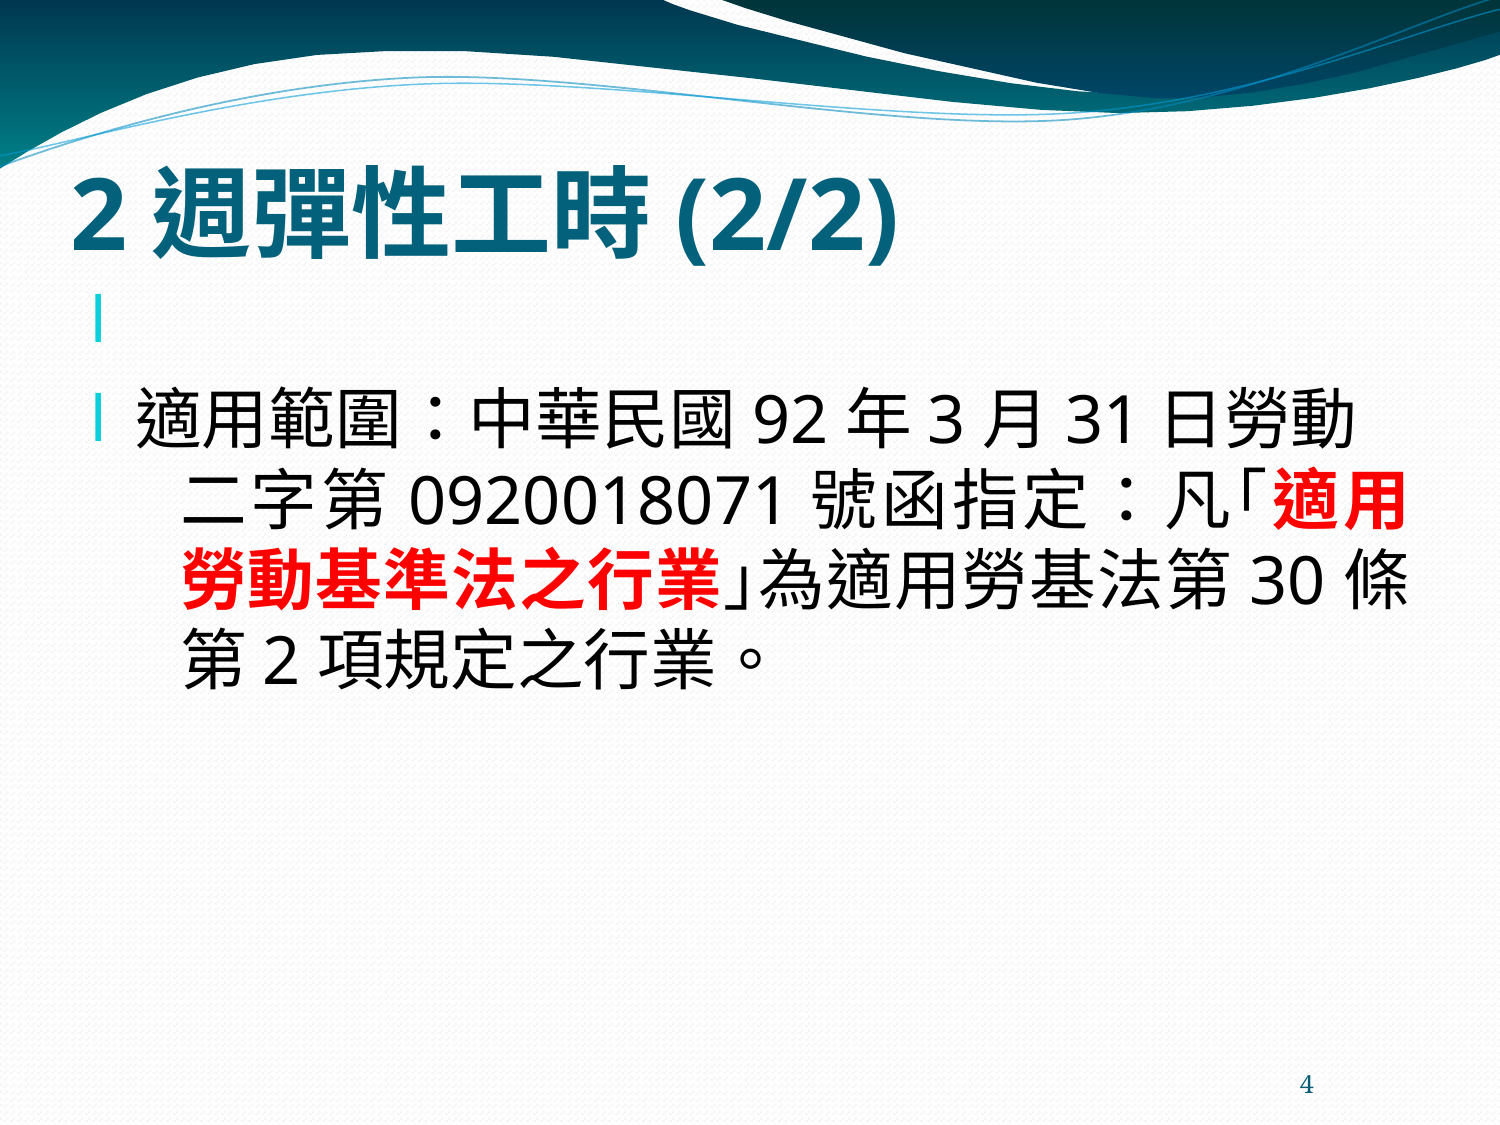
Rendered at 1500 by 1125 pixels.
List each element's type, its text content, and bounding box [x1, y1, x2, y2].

list 適用範圍：中華民國92年3月31日勞動二字第0920018071號函指定：凡｢適用勞動基準法之行業｣為適用勞基法第30條第2項規定之行業。 [75, 267, 1426, 1038]
text_box [1299, 1042, 1426, 1103]
title 2週彈性工時(2/2) [70, 117, 1421, 271]
